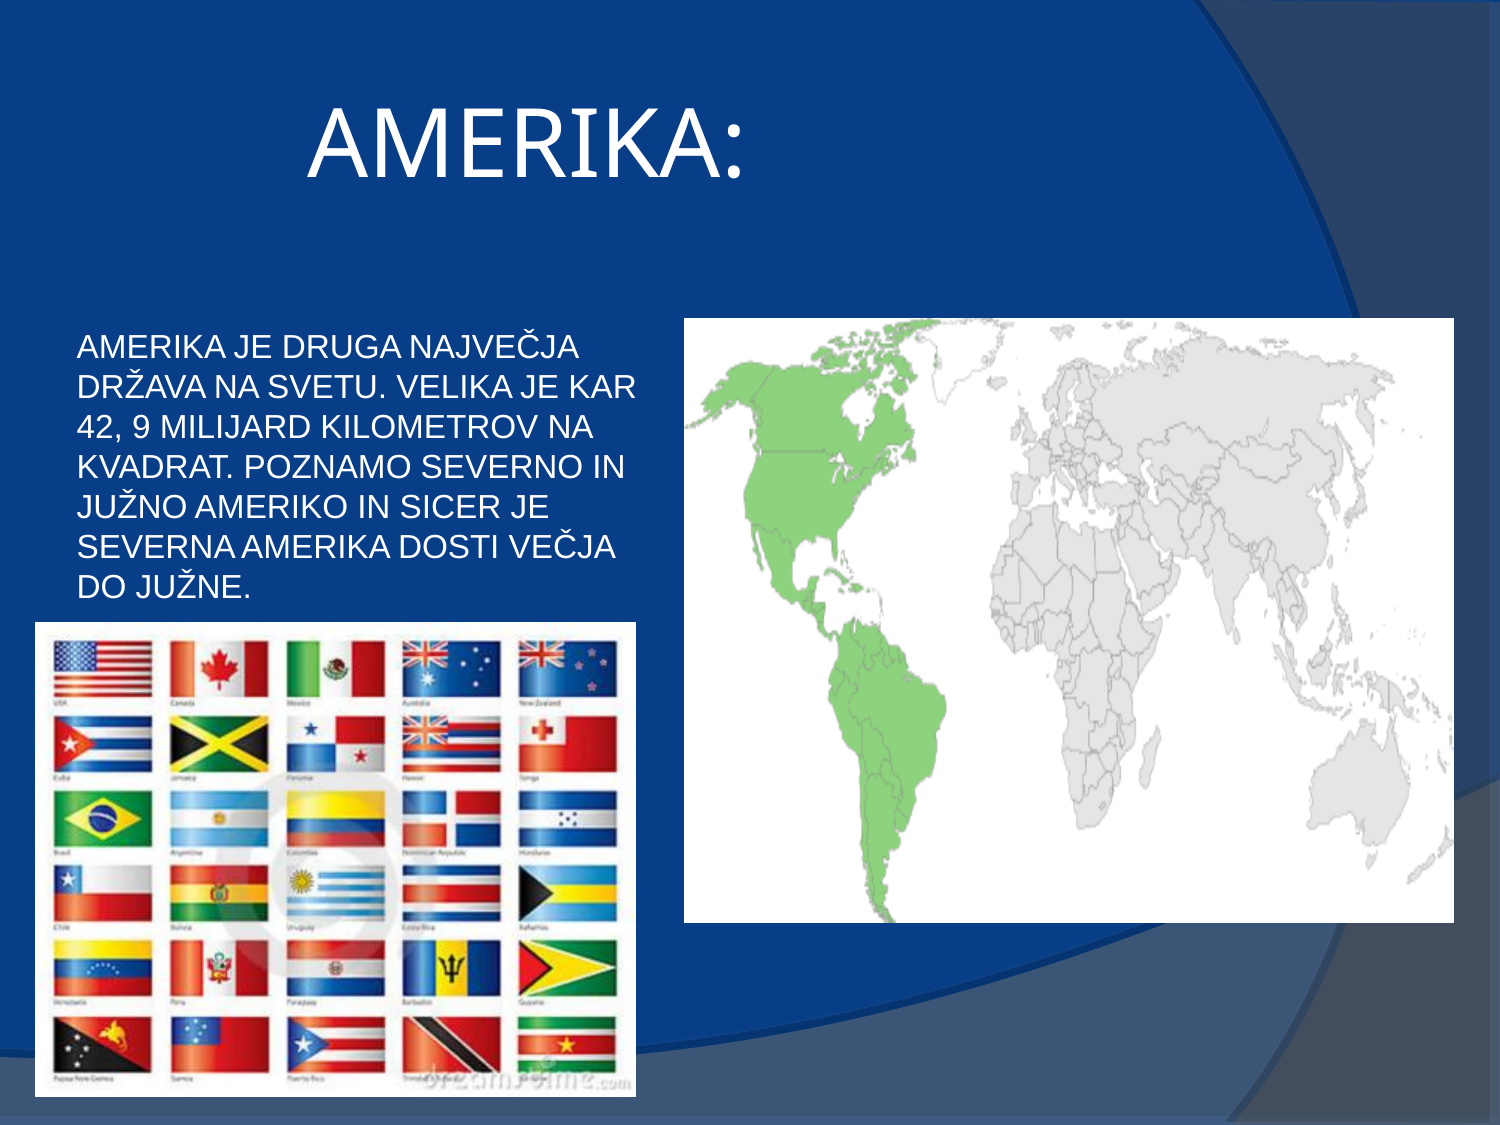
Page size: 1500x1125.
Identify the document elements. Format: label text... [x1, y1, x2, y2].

picture [684, 318, 1454, 923]
picture [35, 488, 636, 1125]
title AMERIKA: [75, 45, 1300, 233]
list AMERIKA JE DRUGA NAJVEČJA DRŽAVA NA SVETU. VELIKA JE KAR 42, 9 MILIJARD KILOMETROV NA KVADRAT. POZNAMO SEVERNO IN JUŽNO AMERIKO IN SICER JE SEVERNA AMERIKA DOSTI VEČJA DO JUŽNE. [55, 318, 656, 1061]
